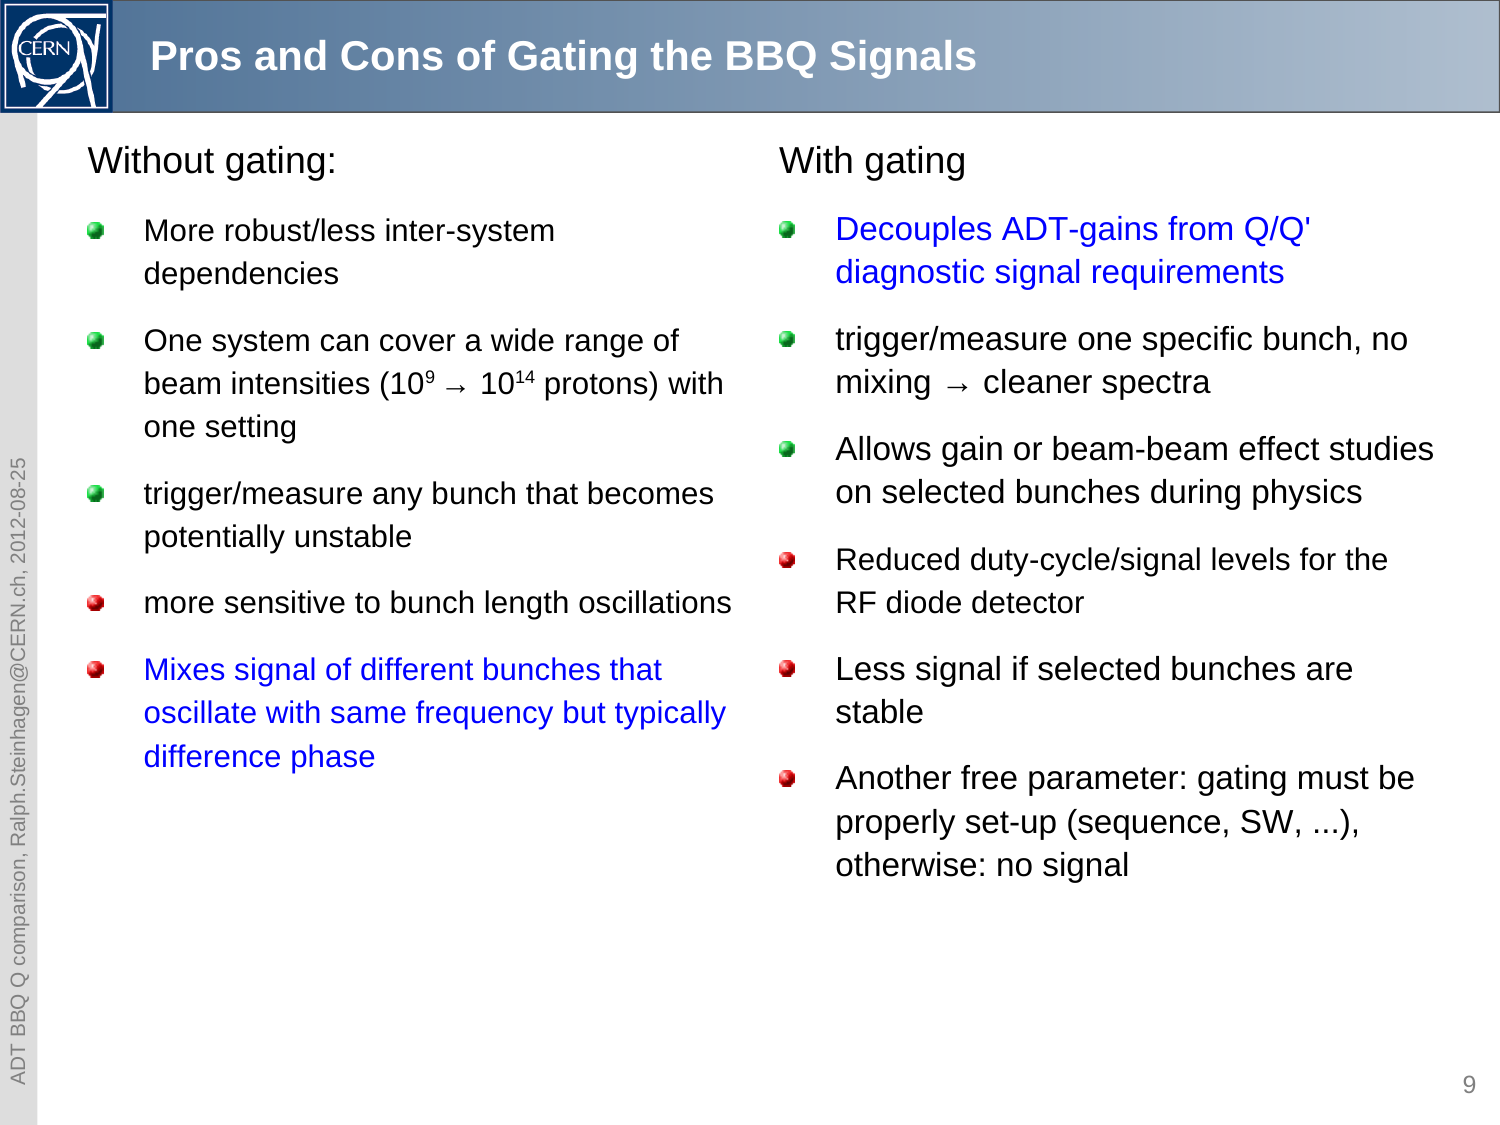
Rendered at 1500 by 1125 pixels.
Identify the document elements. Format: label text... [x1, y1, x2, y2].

title Pros and Cons of Gating the BBQ Signals [150, 0, 1201, 113]
list Without gating: More robust/less inter-system dependencies One system can cover a wide range of beam intensities (109 → 1014 protons) with one setting trigger/measure any bunch that becomes potentially unstable more sensitive to bunch length oscillations Mixes signal of different bunches that oscillate with same frequency but typically difference phase [87, 137, 747, 1030]
picture [0, 0, 113, 113]
list With gating Decouples ADT-gains from Q/Q' diagnostic signal requirements trigger/measure one specific bunch, no mixing → cleaner spectra Allows gain or beam-beam effect studies on selected bunches during physics Reduced duty-cycle/signal levels for the RF diode detector Less signal if selected bunches are stable Another free parameter: gating must be properly set-up (sequence, SW, ...), otherwise: no signal [779, 137, 1438, 1030]
